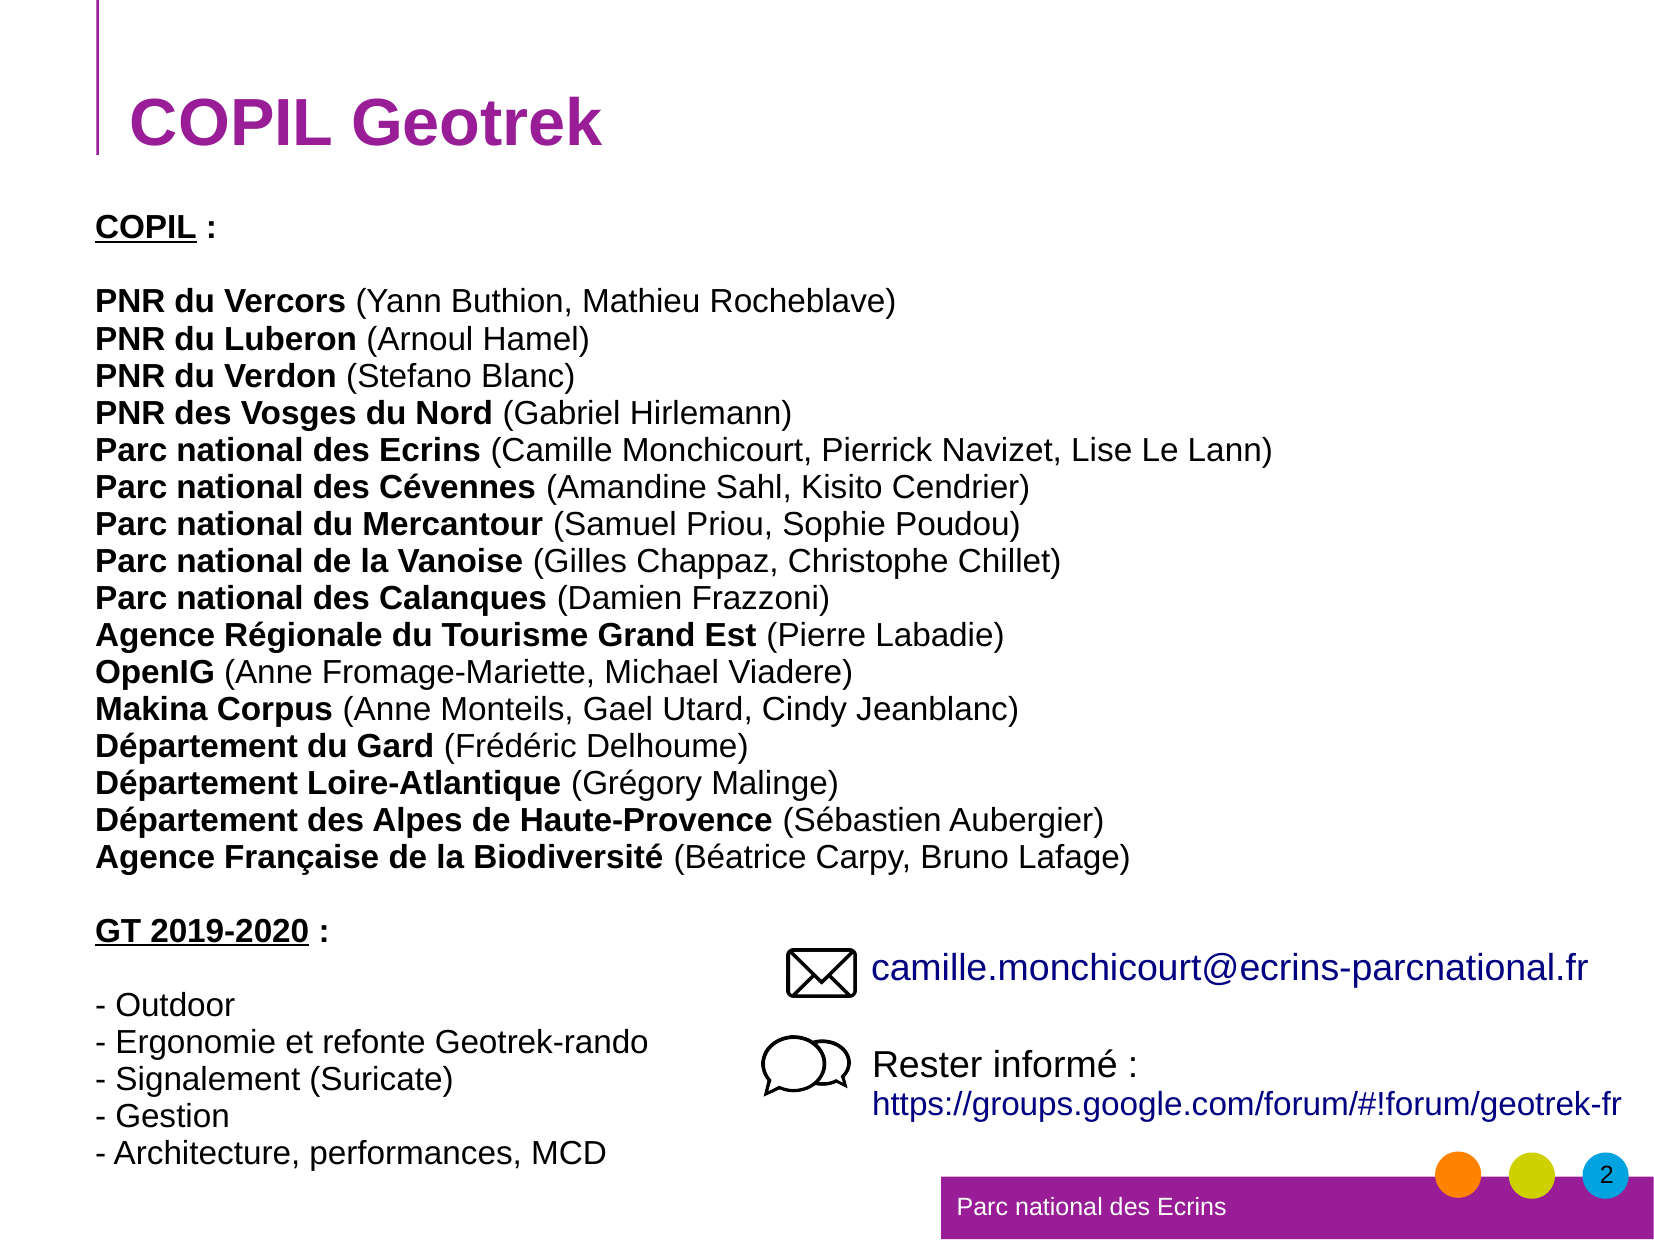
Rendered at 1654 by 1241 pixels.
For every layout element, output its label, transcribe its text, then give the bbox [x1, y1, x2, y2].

text_box Rester informé : https://groups.google.com/forum/#!forum/geotrek-fr [857, 1035, 1648, 1130]
title COPIL Geotrek [129, 11, 1619, 160]
text_box COPIL : PNR du Vercors (Yann Buthion, Mathieu Rocheblave) PNR du Luberon (Arnoul Hamel) PNR du Verdon (Stefano Blanc) PNR des Vosges du Nord (Gabriel Hirlemann) Parc national des Ecrins (Camille Monchicourt, Pierrick Navizet, Lise Le Lann) Parc national des Cévennes (Amandine Sahl, Kisito Cendrier) Parc national du Mercantour (Samuel Priou, Sophie Poudou) Parc national de la Vanoise (Gilles Chappaz, Christophe Chillet) Parc national des Calanques (Damien Frazzoni) Agence Régionale du Tourisme Grand Est (Pierre Labadie) OpenIG (Anne Fromage-Mariette, Michael Viadere) Makina Corpus (Anne Monteils, Gael Utard, Cindy Jeanblanc) Département du Gard (Frédéric Delhoume) Département Loire-Atlantique (Grégory Malinge) Département des Alpes de Haute-Provence (Sébastien Aubergier) Agence Française de la Biodiversité (Béatrice Carpy, Bruno Lafage) GT 2019-2020 : - Outdoor - Ergonomie et refonte Geotrek-rando - Signalement (Suricate) - Gestion - Architecture, performances, MCD [80, 201, 1563, 1180]
picture [761, 1035, 851, 1097]
text_box camille.monchicourt@ecrins-parcnational.fr [856, 938, 1625, 996]
picture [786, 948, 857, 999]
